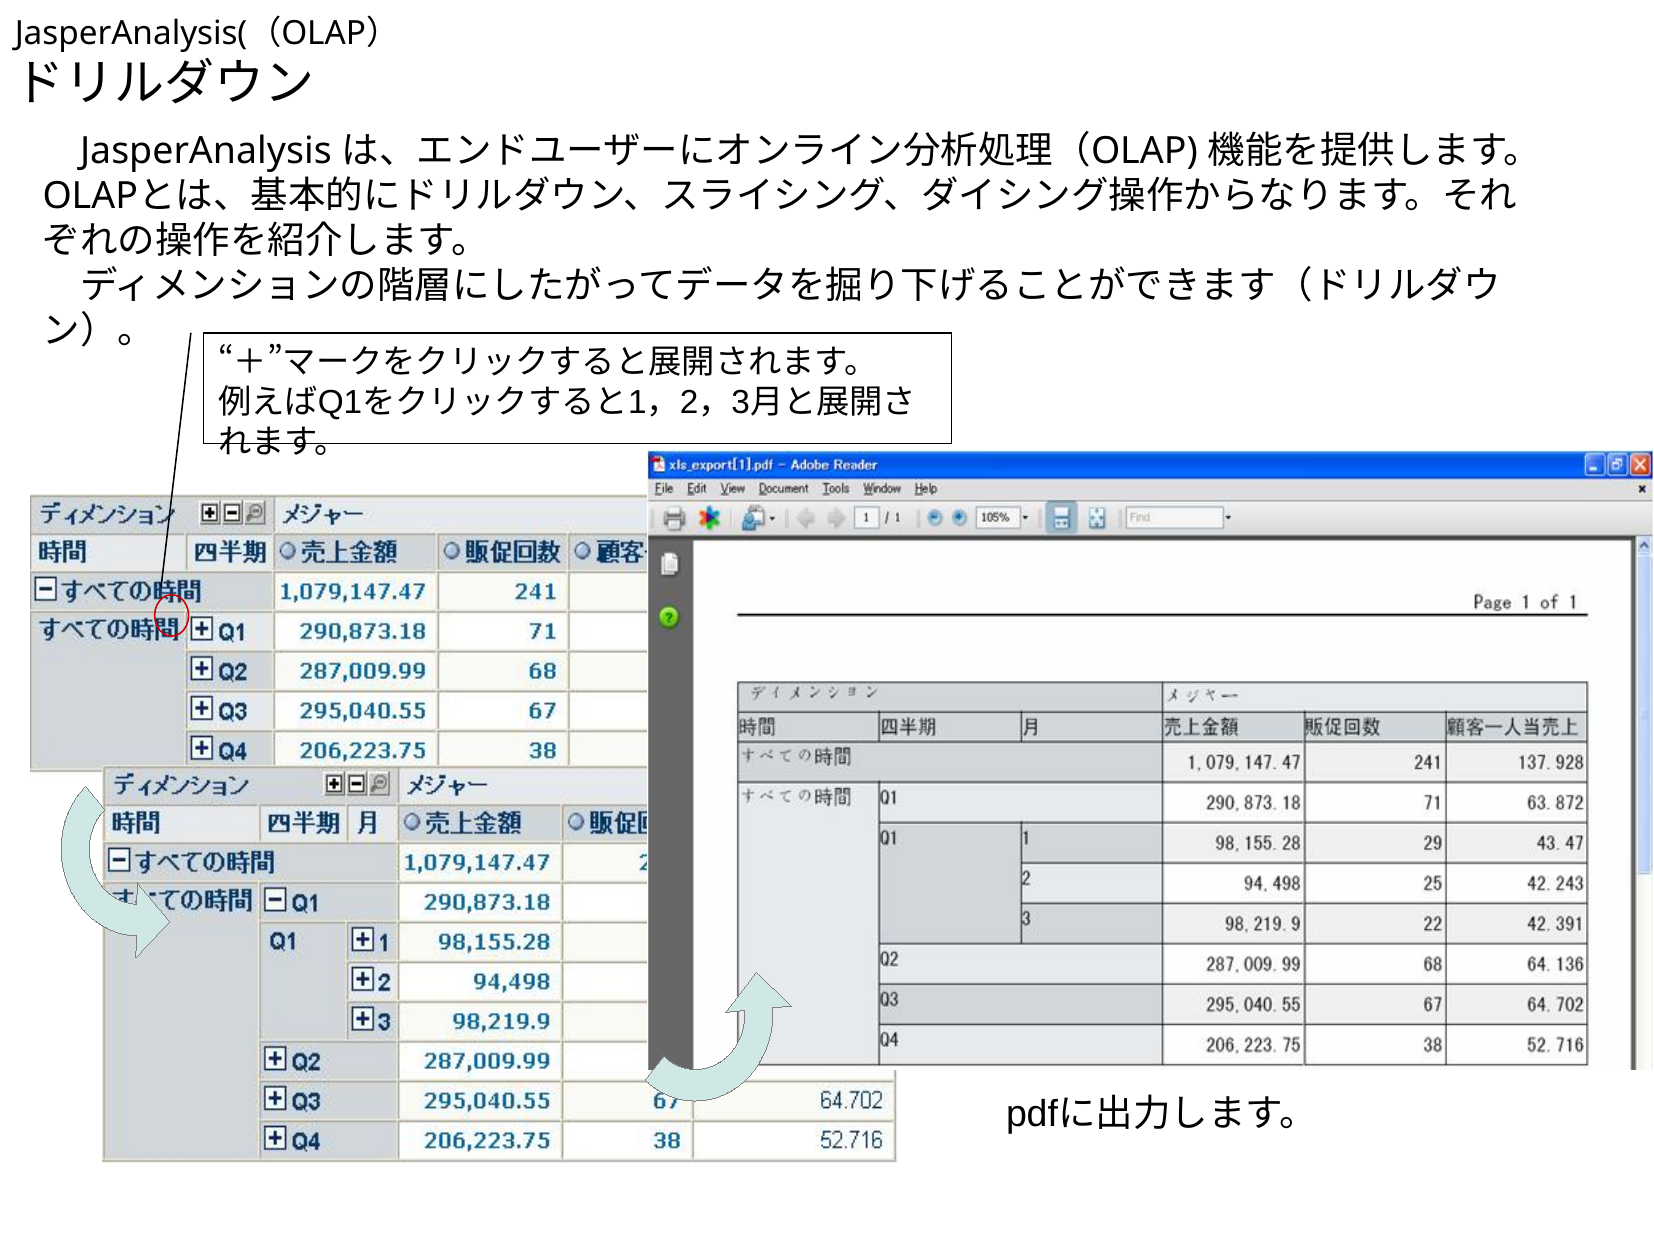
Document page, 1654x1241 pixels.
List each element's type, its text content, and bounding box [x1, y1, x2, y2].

picture [30, 450, 1654, 1164]
text_box [61, 786, 170, 958]
text_box [645, 972, 792, 1102]
text_box “＋”マークをクリックすると展開されます。 例えばQ1をクリックすると1，2，3月と展開されます。 [203, 333, 952, 443]
text_box JasperAnalysis は、エンドユーザーにオンライン分析処理（OLAP) 機能を提供します。OLAPとは、基本的にドリルダウン、スライシング、ダイシング操作からなります。それぞれの操作を紹介します。 ディメンションの階層にしたがってデータを掘り下げることができます（ドリルダウン）。 [27, 118, 1563, 360]
text_box pdfに出力します。 [991, 1081, 1332, 1143]
text_box JasperAnalysis(（OLAP） ドリルダウン [0, 0, 1406, 122]
